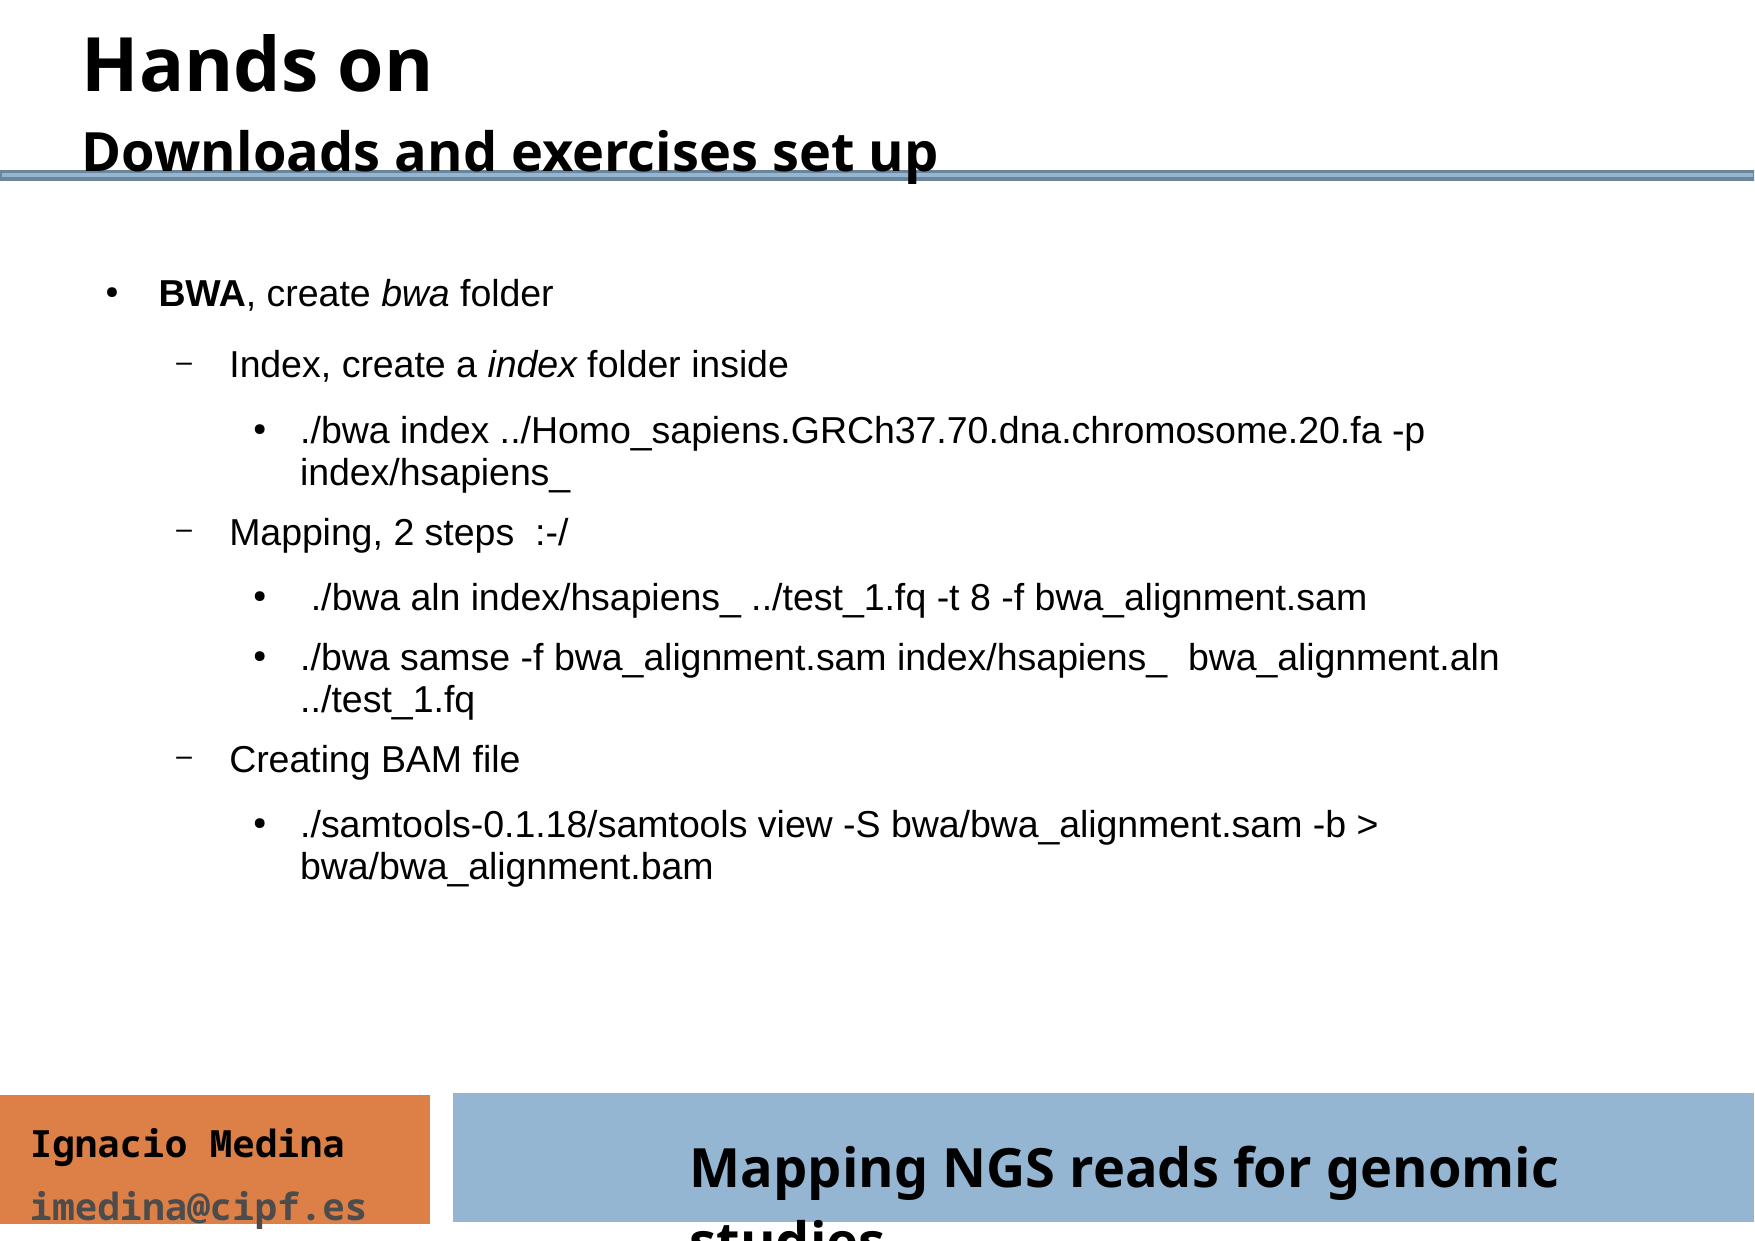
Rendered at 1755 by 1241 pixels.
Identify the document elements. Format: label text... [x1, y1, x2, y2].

text_box [916, 171, 1754, 179]
text_box [0, 171, 908, 179]
text_box Hands on Downloads and exercises set up [67, 3, 1688, 168]
text_box Mapping NGS reads for genomic studies [675, 1122, 1726, 1200]
text_box Ignacio Medina imedina@cipf.es [15, 1110, 406, 1213]
list BWA, create bwa folder Index, create a index folder inside ./bwa index ../Homo_sapiens.GRCh37.70.dna.chromosome.20.fa -p index/hsapiens_ Mapping, 2 steps :-/ ./bwa aln index/hsapiens_ ../test_1.fq -t 8 -f bwa_alignment.sam ./bwa samse -f bwa_alignment.sam index/hsapiens_ bwa_alignment.aln ../test_1.fq Creating BAM file ./samtools-0.1.18/samtools view -S bwa/bwa_alignment.sam -b > bwa/bwa_alignment.bam [87, 272, 1632, 992]
